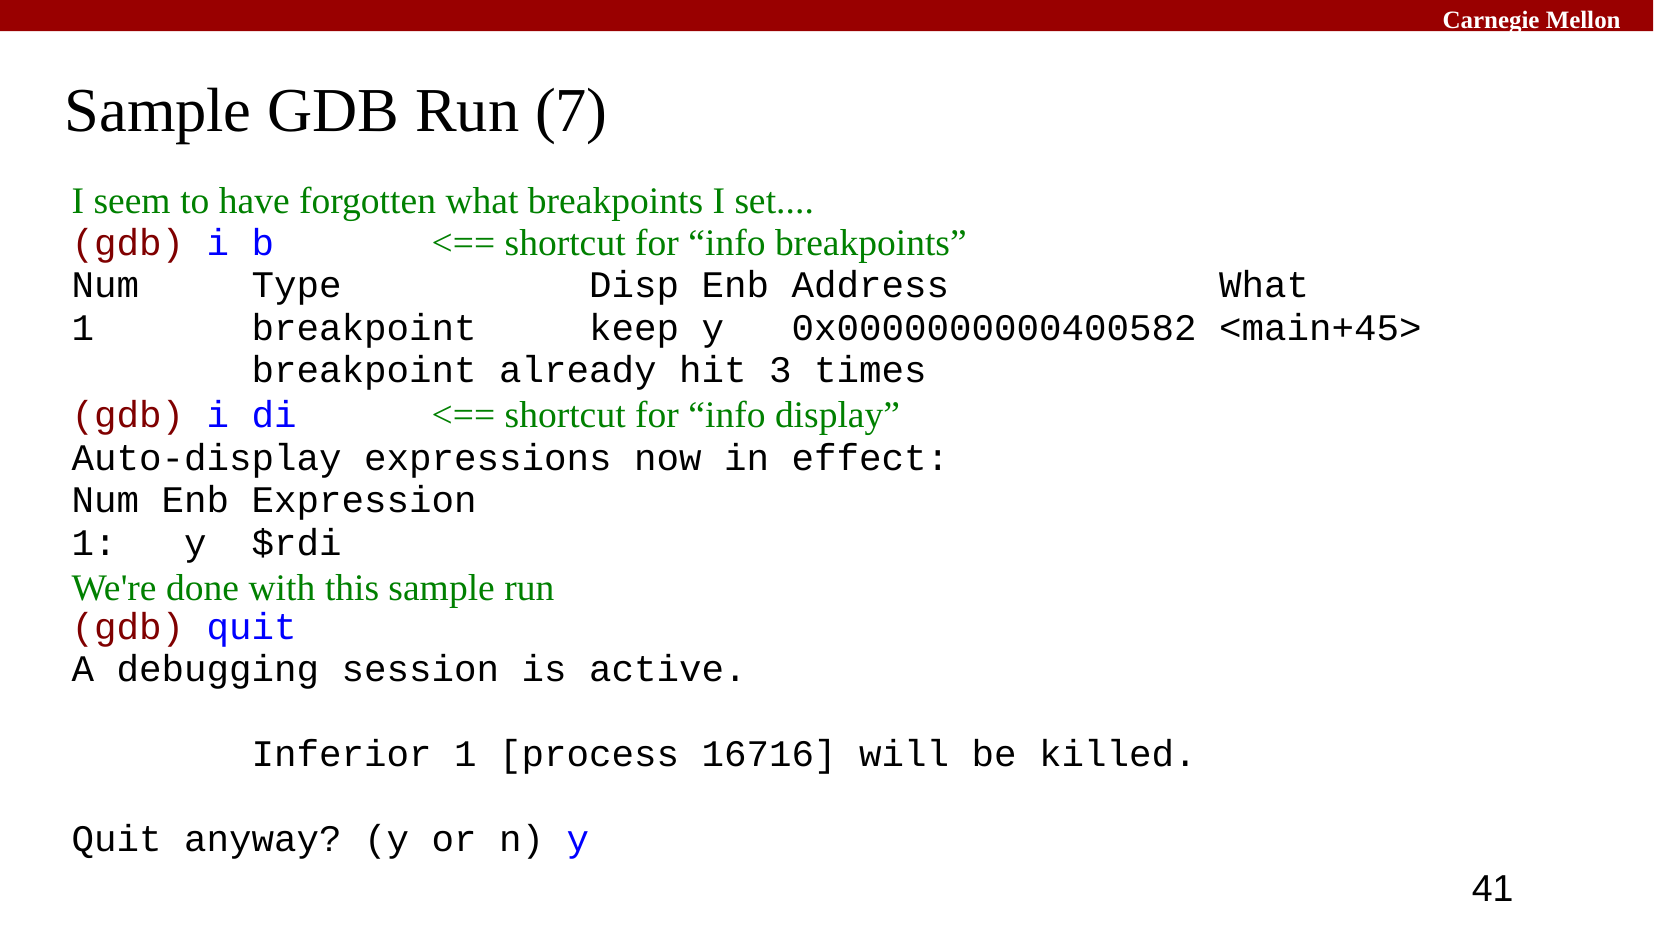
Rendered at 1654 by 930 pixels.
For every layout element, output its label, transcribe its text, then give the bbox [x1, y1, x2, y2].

subtitle I seem to have forgotten what breakpoints I set.... (gdb) i b <== shortcut for “info breakpoints” Num Type Disp Enb Address What 1 breakpoint keep y 0x0000000000400582 <main+45> breakpoint already hit 3 times (gdb) i di <== shortcut for “info display” Auto-display expressions now in effect: Num Enb Expression 1: y $rdi We're done with this sample run (gdb) quit A debugging session is active. Inferior 1 [process 16716] will be killed. Quit anyway? (y or n) y [71, 180, 1576, 864]
title Sample GDB Run (7) [64, 58, 1576, 163]
